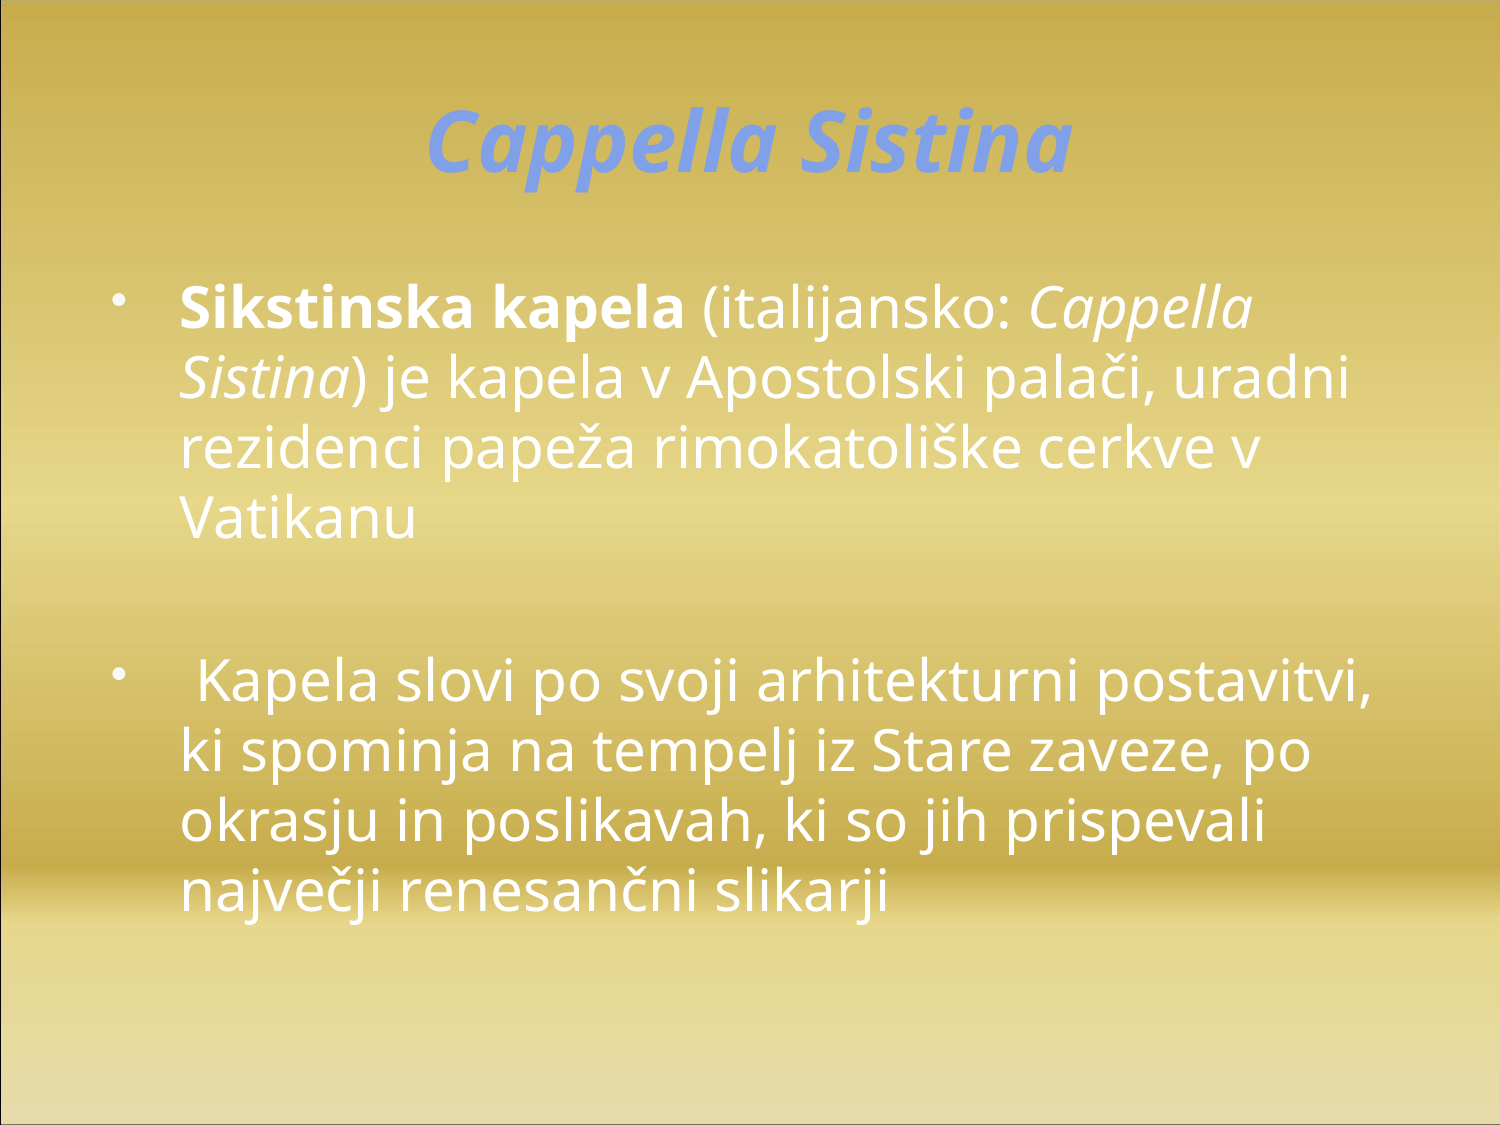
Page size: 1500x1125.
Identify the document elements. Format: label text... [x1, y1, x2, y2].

list Sikstinska kapela (italijansko: Cappella Sistina) je kapela v Apostolski palači, uradni rezidenci papeža rimokatoliške cerkve v Vatikanu Kapela slovi po svoji arhitekturni postavitvi, ki spominja na tempelj iz Stare zaveze, po okrasju in poslikavah, ki so jih prispevali največji renesančni slikarji [75, 262, 1425, 1035]
picture [0, 0, 1500, 1125]
title Cappella Sistina [75, 45, 1425, 233]
